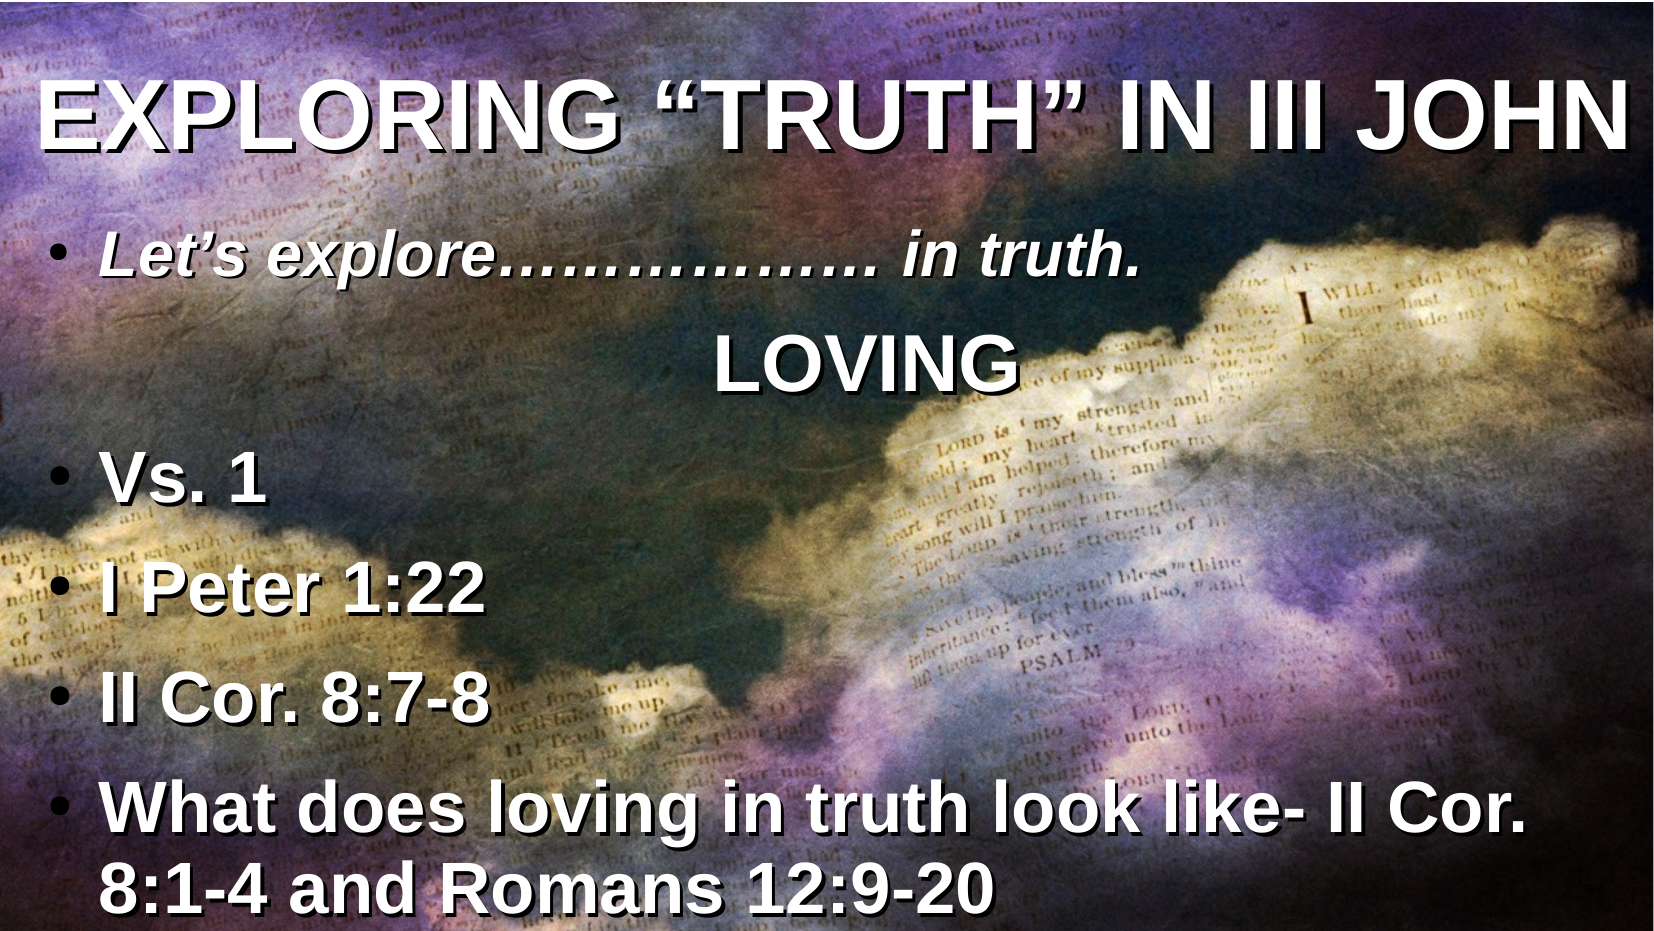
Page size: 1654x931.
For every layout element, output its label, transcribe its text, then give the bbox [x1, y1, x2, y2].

title EXPLORING “TRUTH” IN III JOHN [15, 37, 1654, 193]
list Let’s explore……………… in truth. LOVING Vs. 1 I Peter 1:22 II Cor. 8:7-8 What does loving in truth look like- II Cor. 8:1-4 and Romans 12:9-20 [30, 217, 1636, 931]
picture [0, 2, 1654, 931]
